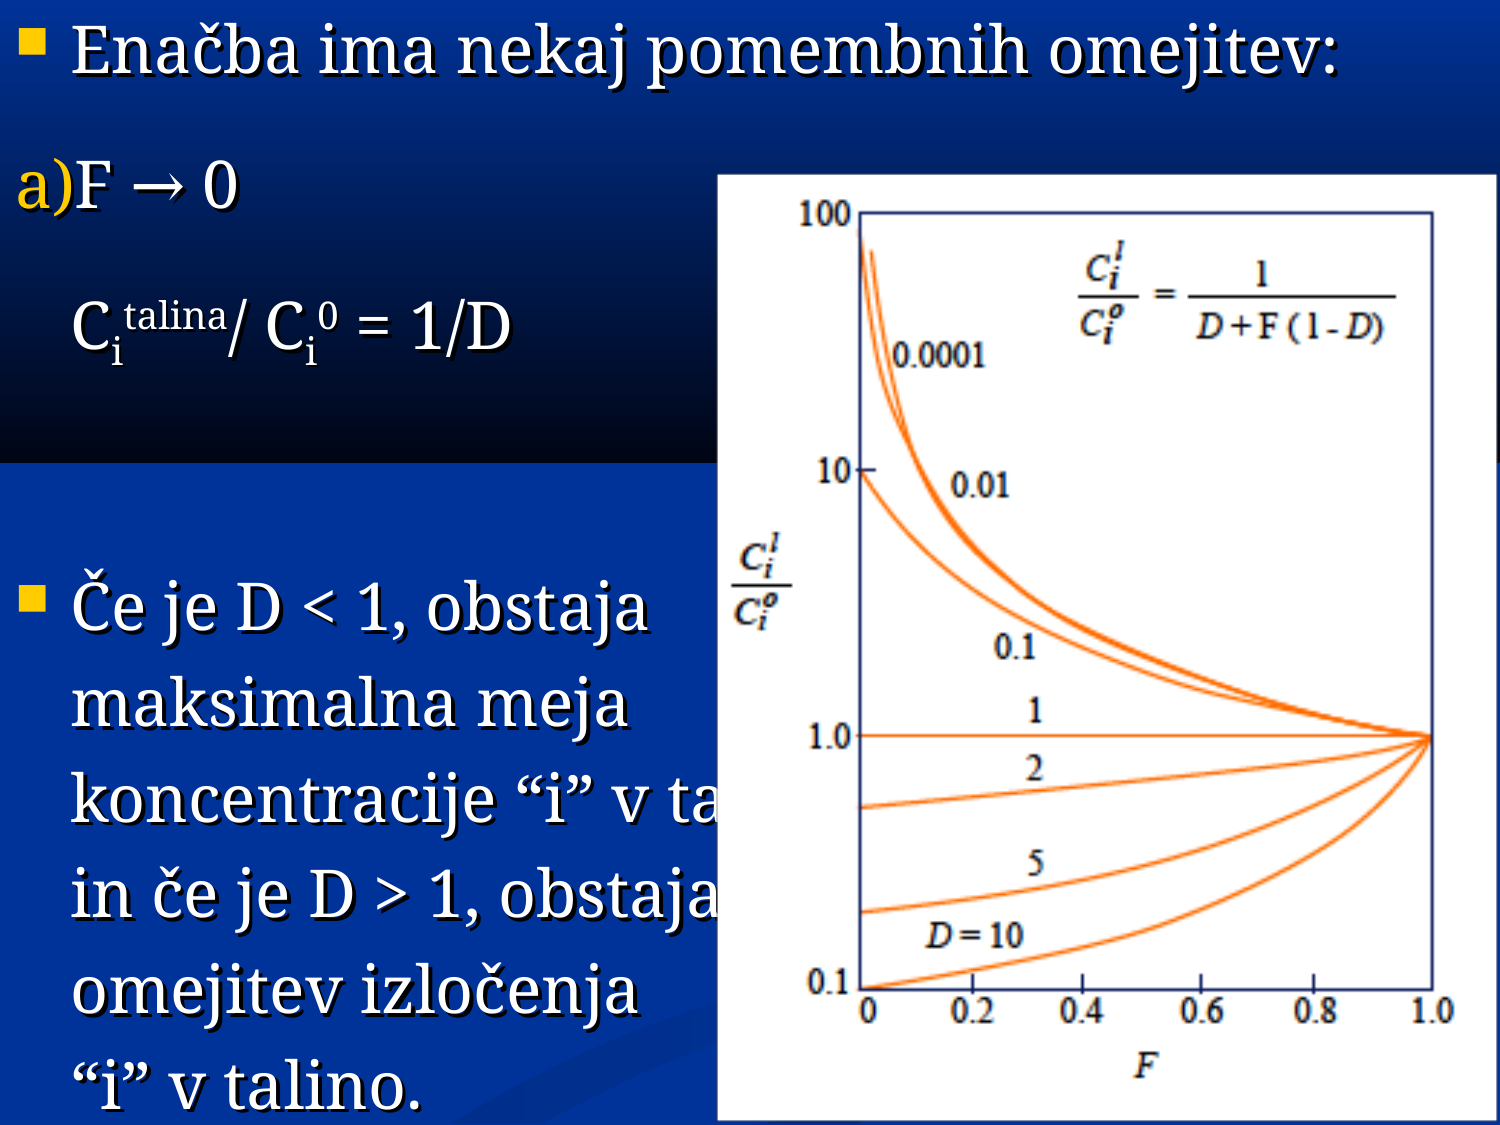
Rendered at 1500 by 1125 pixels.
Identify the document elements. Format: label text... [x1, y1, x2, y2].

picture [715, 172, 1500, 1125]
list Enačba ima nekaj pomembnih omejitev: F → 0 Citalina/ Ci0 = 1/D Če je D < 1, obstaja maksimalna meja koncentracije “i” v talini in če je D > 1, obstaja omejitev izločenja “i” v talino. [0, 0, 1471, 1125]
